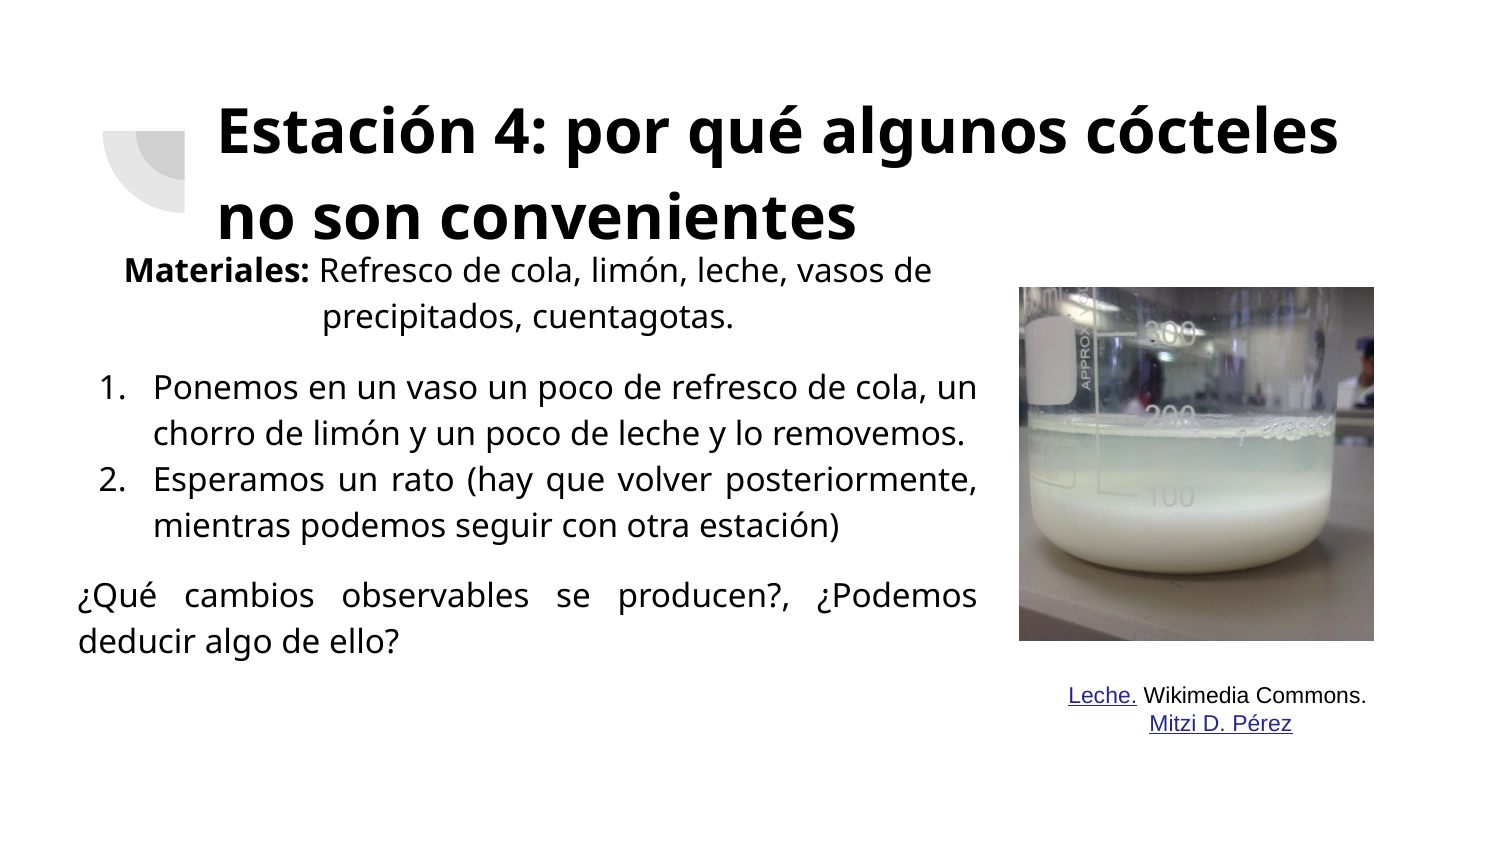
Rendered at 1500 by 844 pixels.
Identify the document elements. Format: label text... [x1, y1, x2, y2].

picture [1019, 287, 1374, 641]
title Estación 4: por qué algunos cócteles no son convenientes [201, 64, 1421, 229]
list Materiales: Refresco de cola, limón, leche, vasos de precipitados, cuentagotas. Ponemos en un vaso un poco de refresco de cola, un chorro de limón y un poco de leche y lo removemos. Esperamos un rato (hay que volver posteriormente, mientras podemos seguir con otra estación) ¿Qué cambios observables se producen?, ¿Podemos deducir algo de ello? [62, 228, 995, 832]
text_box Leche. Wikimedia Commons. Mitzi D. Pérez [994, 665, 1448, 746]
